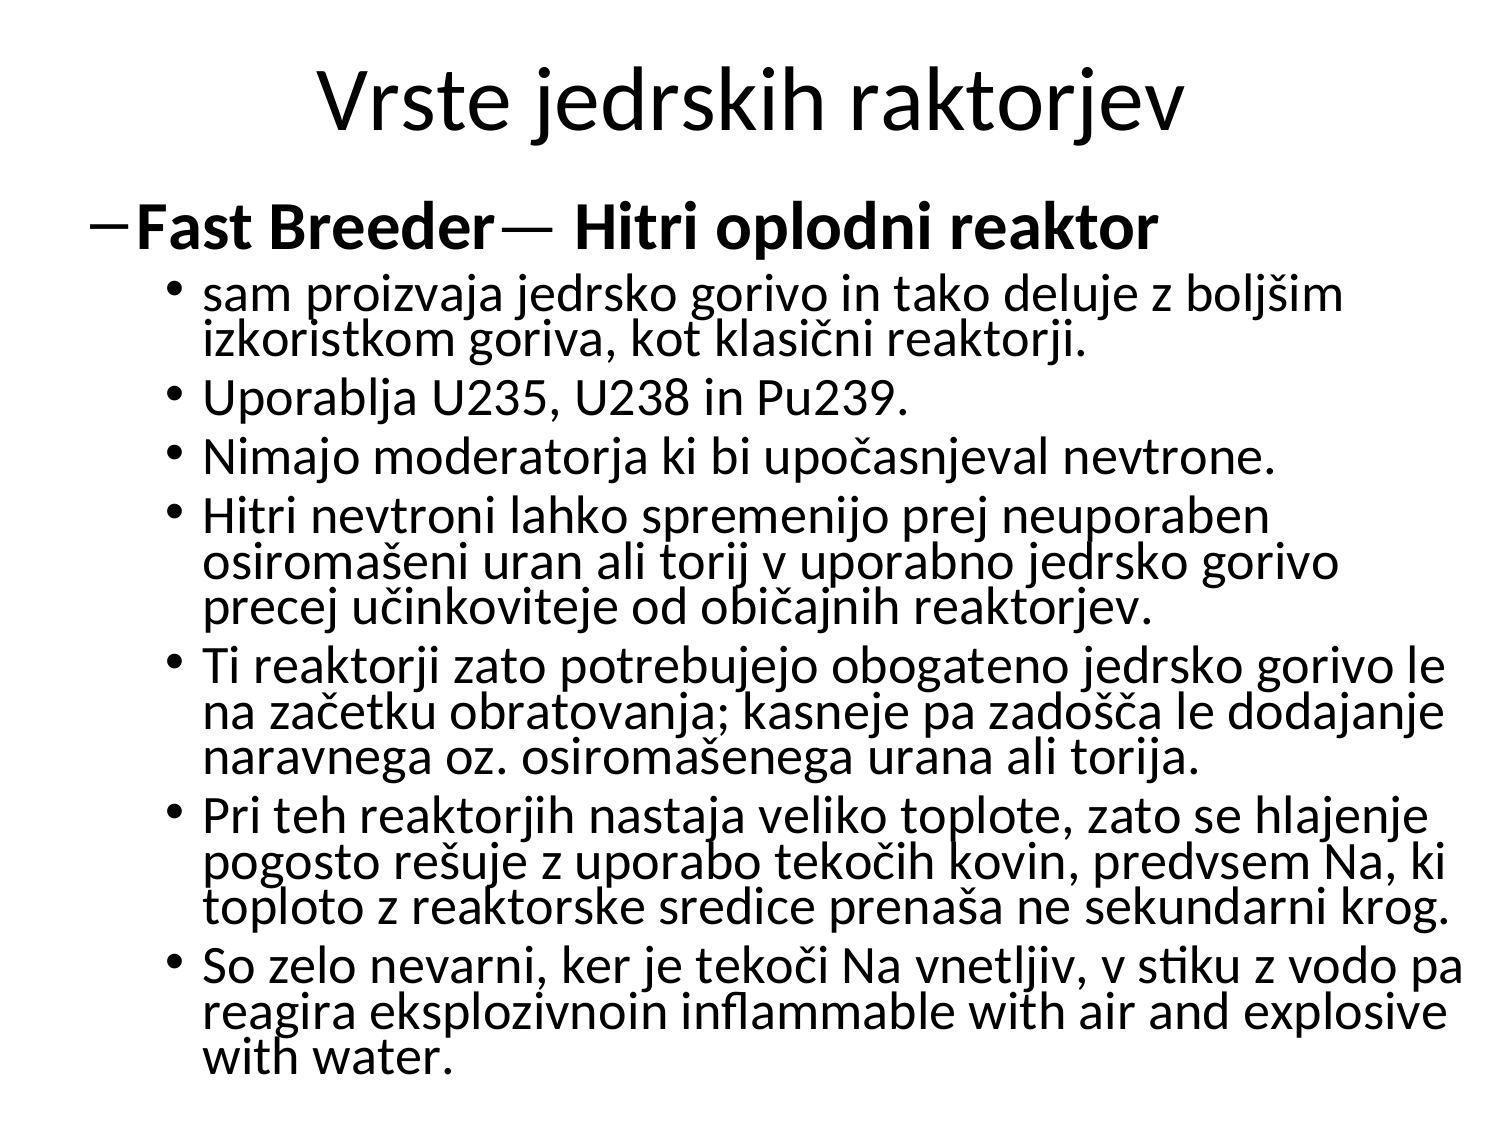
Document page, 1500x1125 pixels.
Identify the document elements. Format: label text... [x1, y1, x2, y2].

text_box Vrste jedrskih raktorjev [76, 0, 1427, 188]
text_box Fast Breeder— Hitri oplodni reaktor sam proizvaja jedrsko gorivo in tako deluje z boljšim izkoristkom goriva, kot klasični reaktorji. Uporablja U235, U238 in Pu239. Nimajo moderatorja ki bi upočasnjeval nevtrone. Hitri nevtroni lahko spremenijo prej neuporaben osiromašeni uran ali torij v uporabno jedrsko gorivo precej učinkoviteje od običajnih reaktorjev. Ti reaktorji zato potrebujejo obogateno jedrsko gorivo le na začetku obratovanja; kasneje pa zadošča le dodajanje naravnega oz. osiromašenega urana ali torija. Pri teh reaktorjih nastaja veliko toplote, zato se hlajenje pogosto rešuje z uporabo tekočih kovin, predvsem Na, ki toploto z reaktorske sredice prenaša ne sekundarni krog. So zelo nevarni, ker je tekoči Na vnetljiv, v stiku z vodo pa reagira eksplozivnoin inflammable with air and explosive with water. [0, 196, 1500, 1125]
